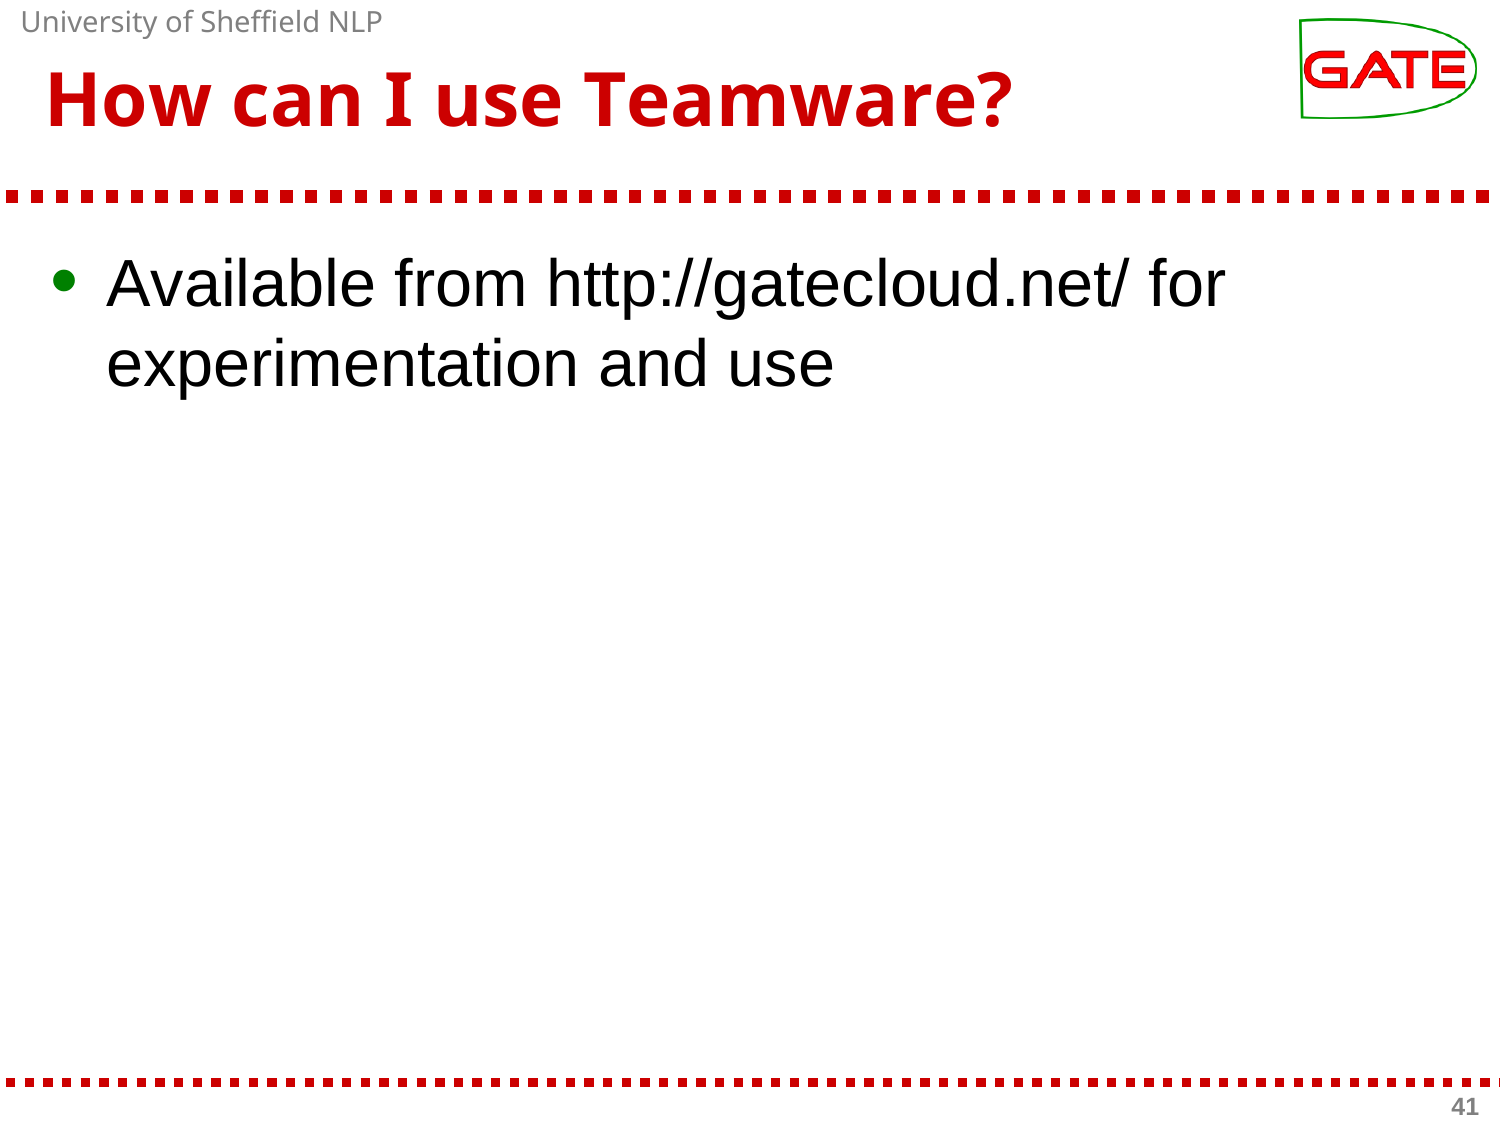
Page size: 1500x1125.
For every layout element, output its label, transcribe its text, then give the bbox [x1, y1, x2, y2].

text_box <number> [1144, 1082, 1495, 1125]
list Available from http://gatecloud.net/ for experimentation and use [35, 231, 1465, 1059]
title How can I use Teamware? [29, 42, 1188, 149]
picture [1299, 18, 1477, 119]
